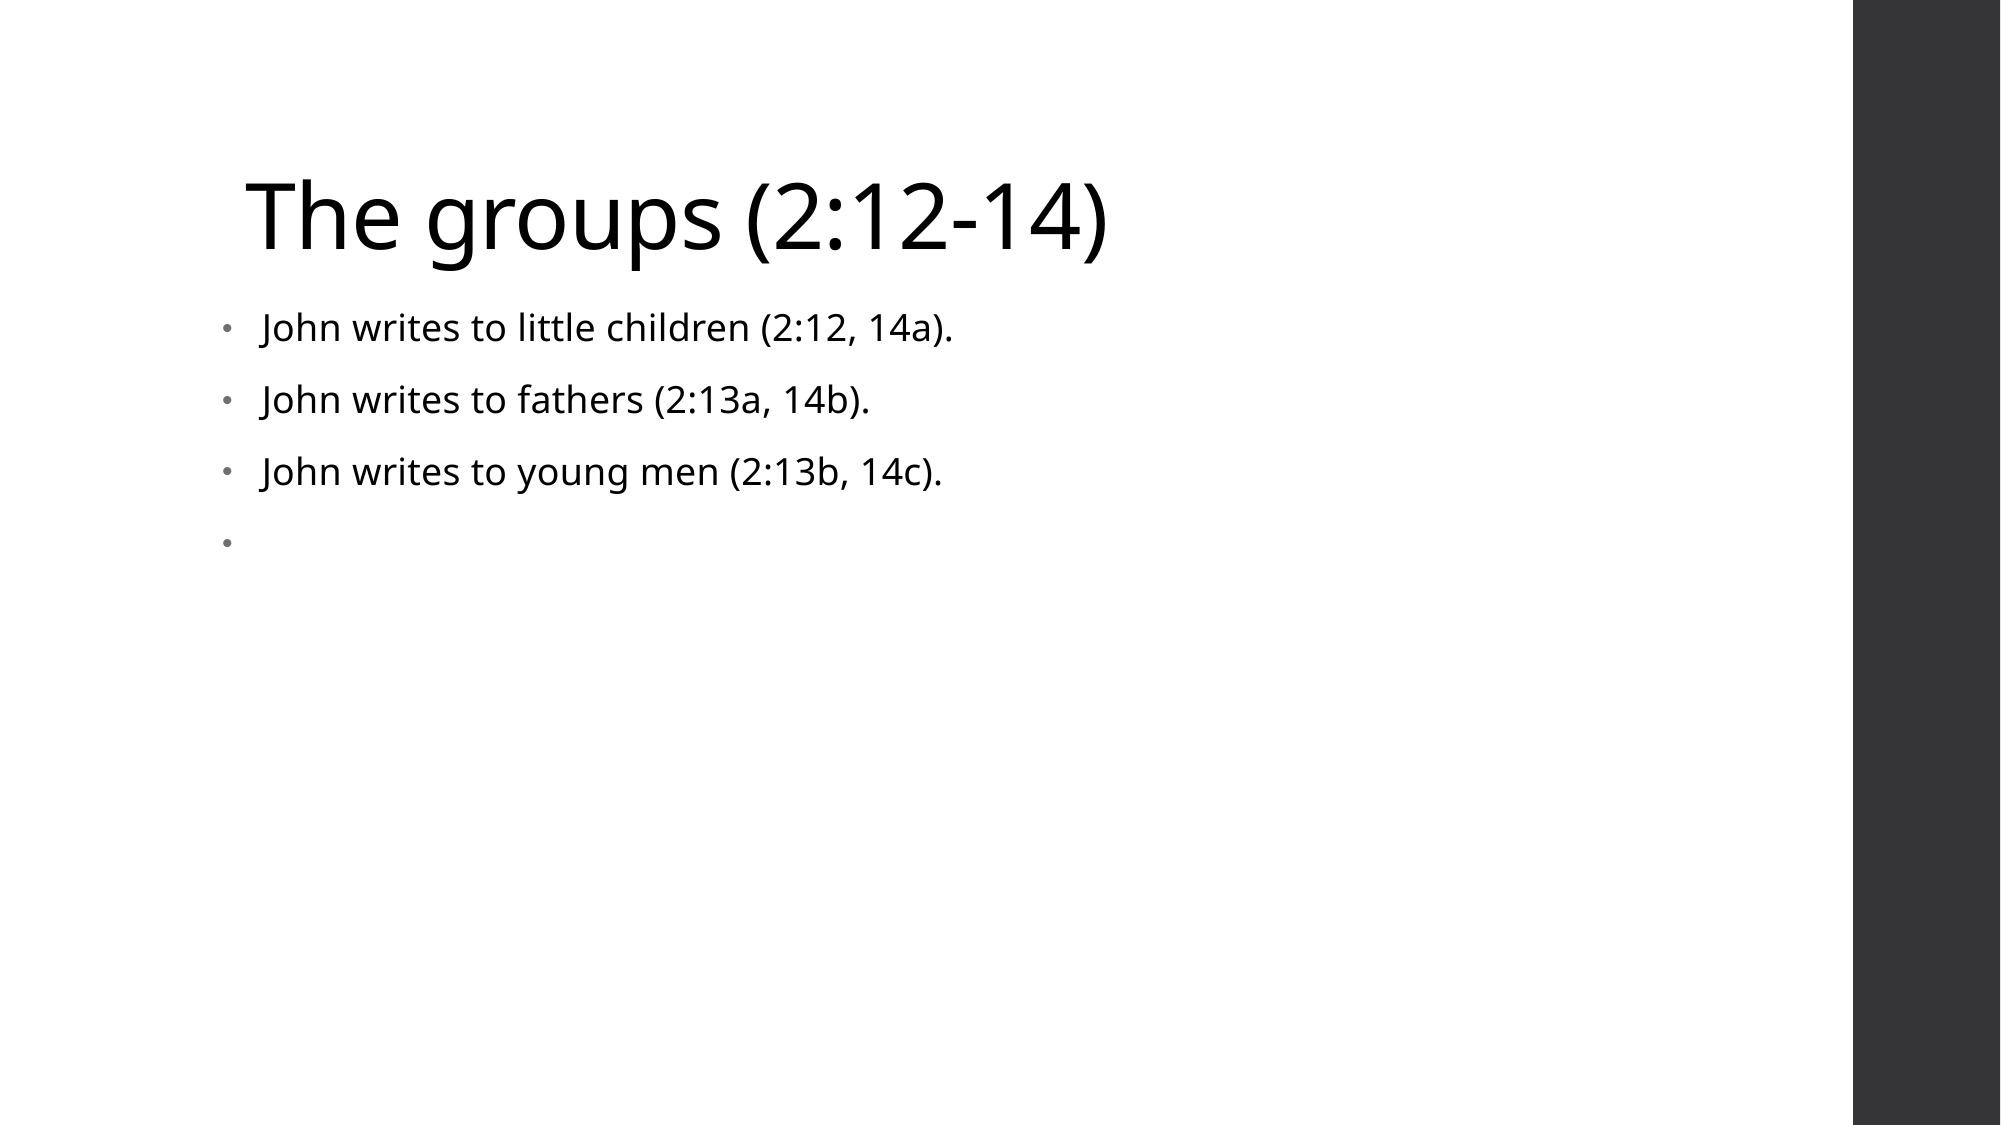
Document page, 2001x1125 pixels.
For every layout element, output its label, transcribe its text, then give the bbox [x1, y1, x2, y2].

list John writes to little children (2:12, 14a). John writes to fathers (2:13a, 14b). John writes to young men (2:13b, 14c). [206, 299, 1617, 1014]
title The groups (2:12-14) [206, 60, 1797, 278]
